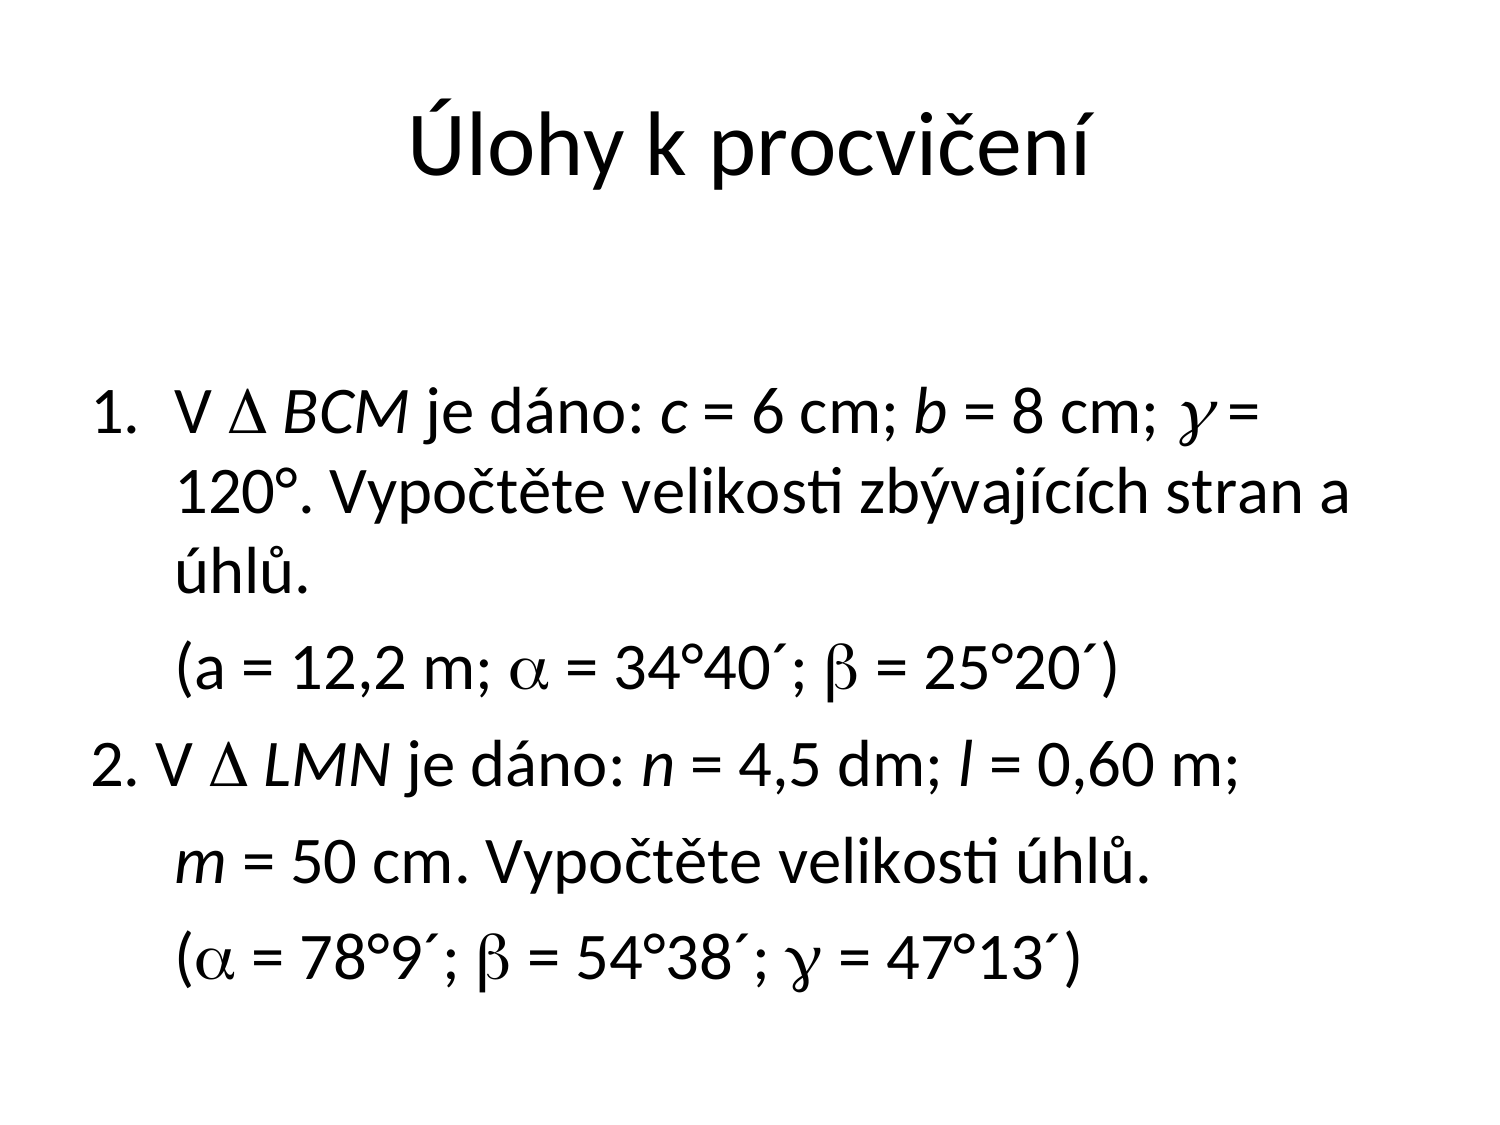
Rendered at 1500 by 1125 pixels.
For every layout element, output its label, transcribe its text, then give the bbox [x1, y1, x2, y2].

list V  BCM je dáno: c = 6 cm; b = 8 cm;  = 120°. Vypočtěte velikosti zbývajících stran a úhlů. (a = 12,2 m;  = 34°40´;  = 25°20´) 2. V  LMN je dáno: n = 4,5 dm; l = 0,60 m; m = 50 cm. Vypočtěte velikosti úhlů. ( = 78°9´;  = 54°38´;  = 47°13´) [75, 262, 1426, 1006]
title Úlohy k procvičení [75, 45, 1426, 233]
